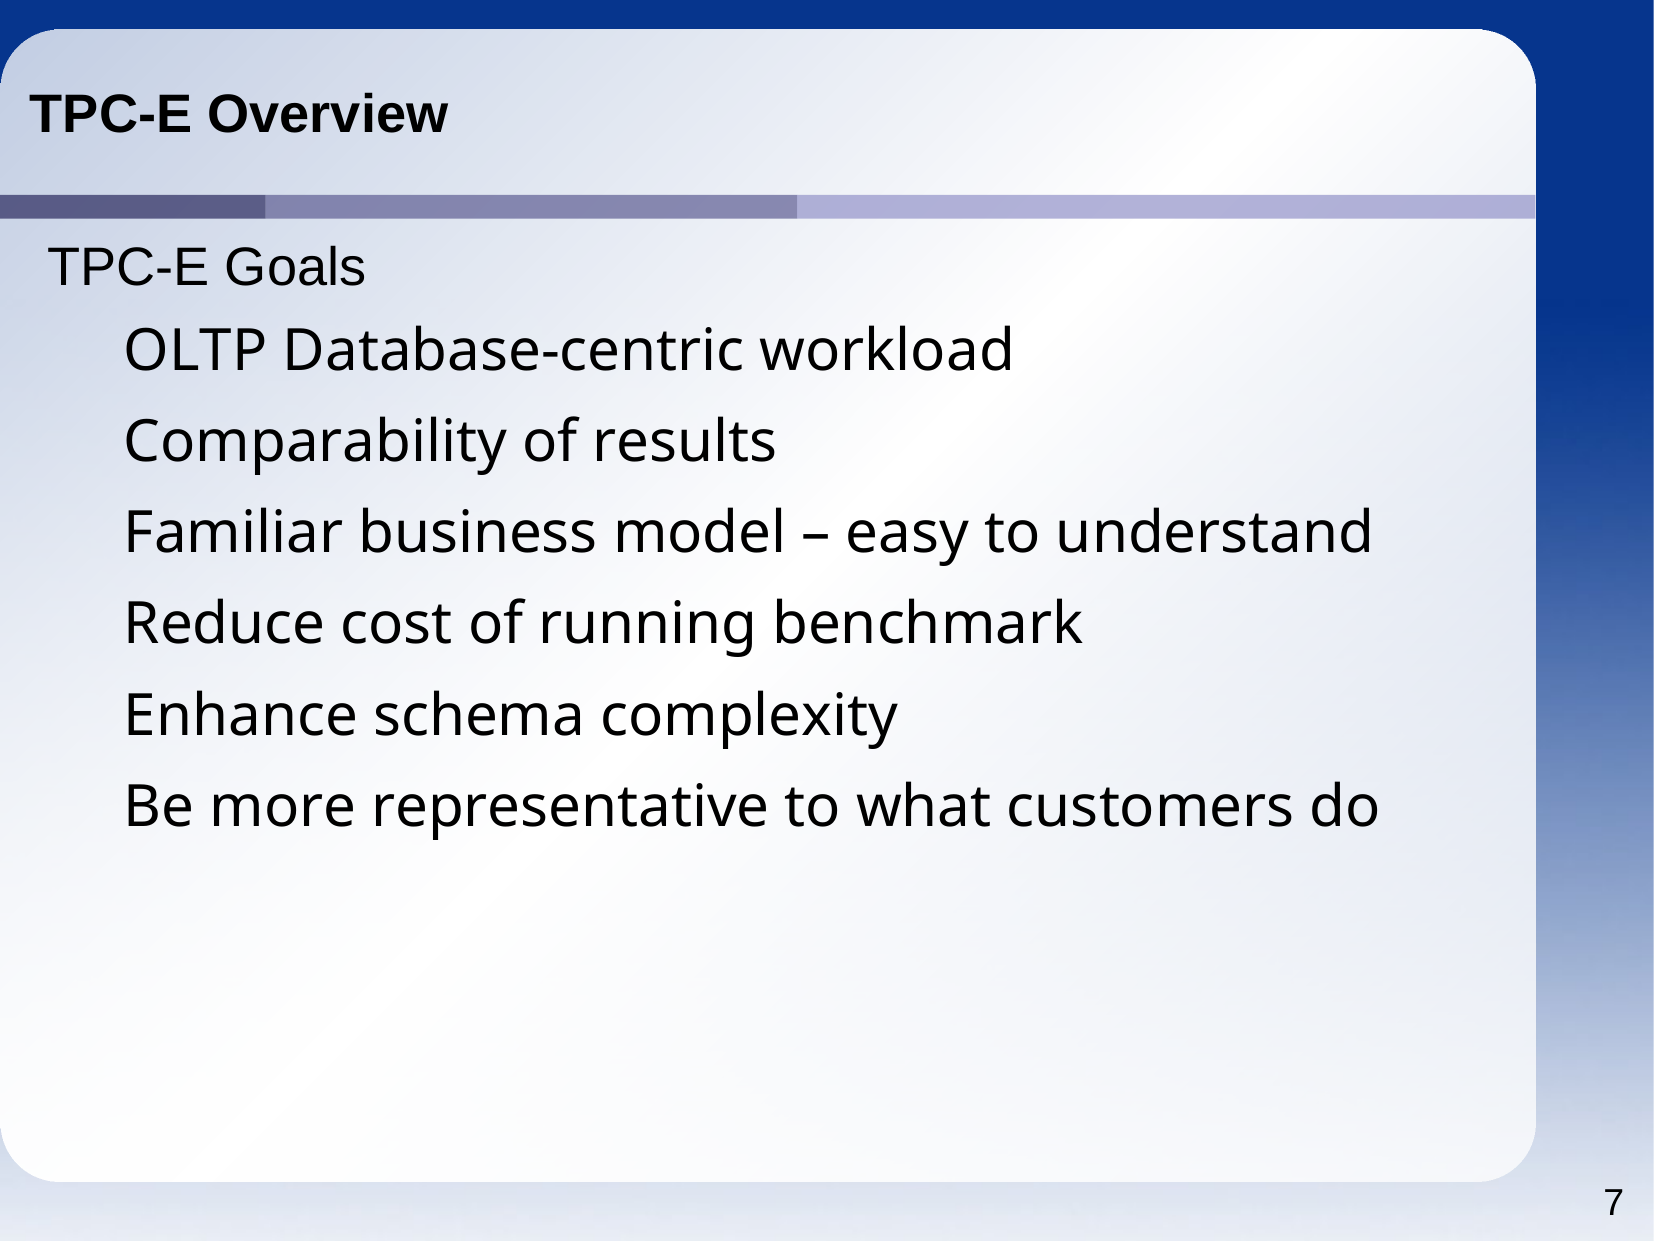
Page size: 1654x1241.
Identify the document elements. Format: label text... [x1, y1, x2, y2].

picture [0, 0, 1654, 1241]
list TPC-E Goals OLTP Database-centric workload Comparability of results Familiar business model – easy to understand Reduce cost of running benchmark Enhance schema complexity Be more representative to what customers do [29, 236, 1506, 1152]
title TPC-E Overview [29, 49, 1506, 178]
